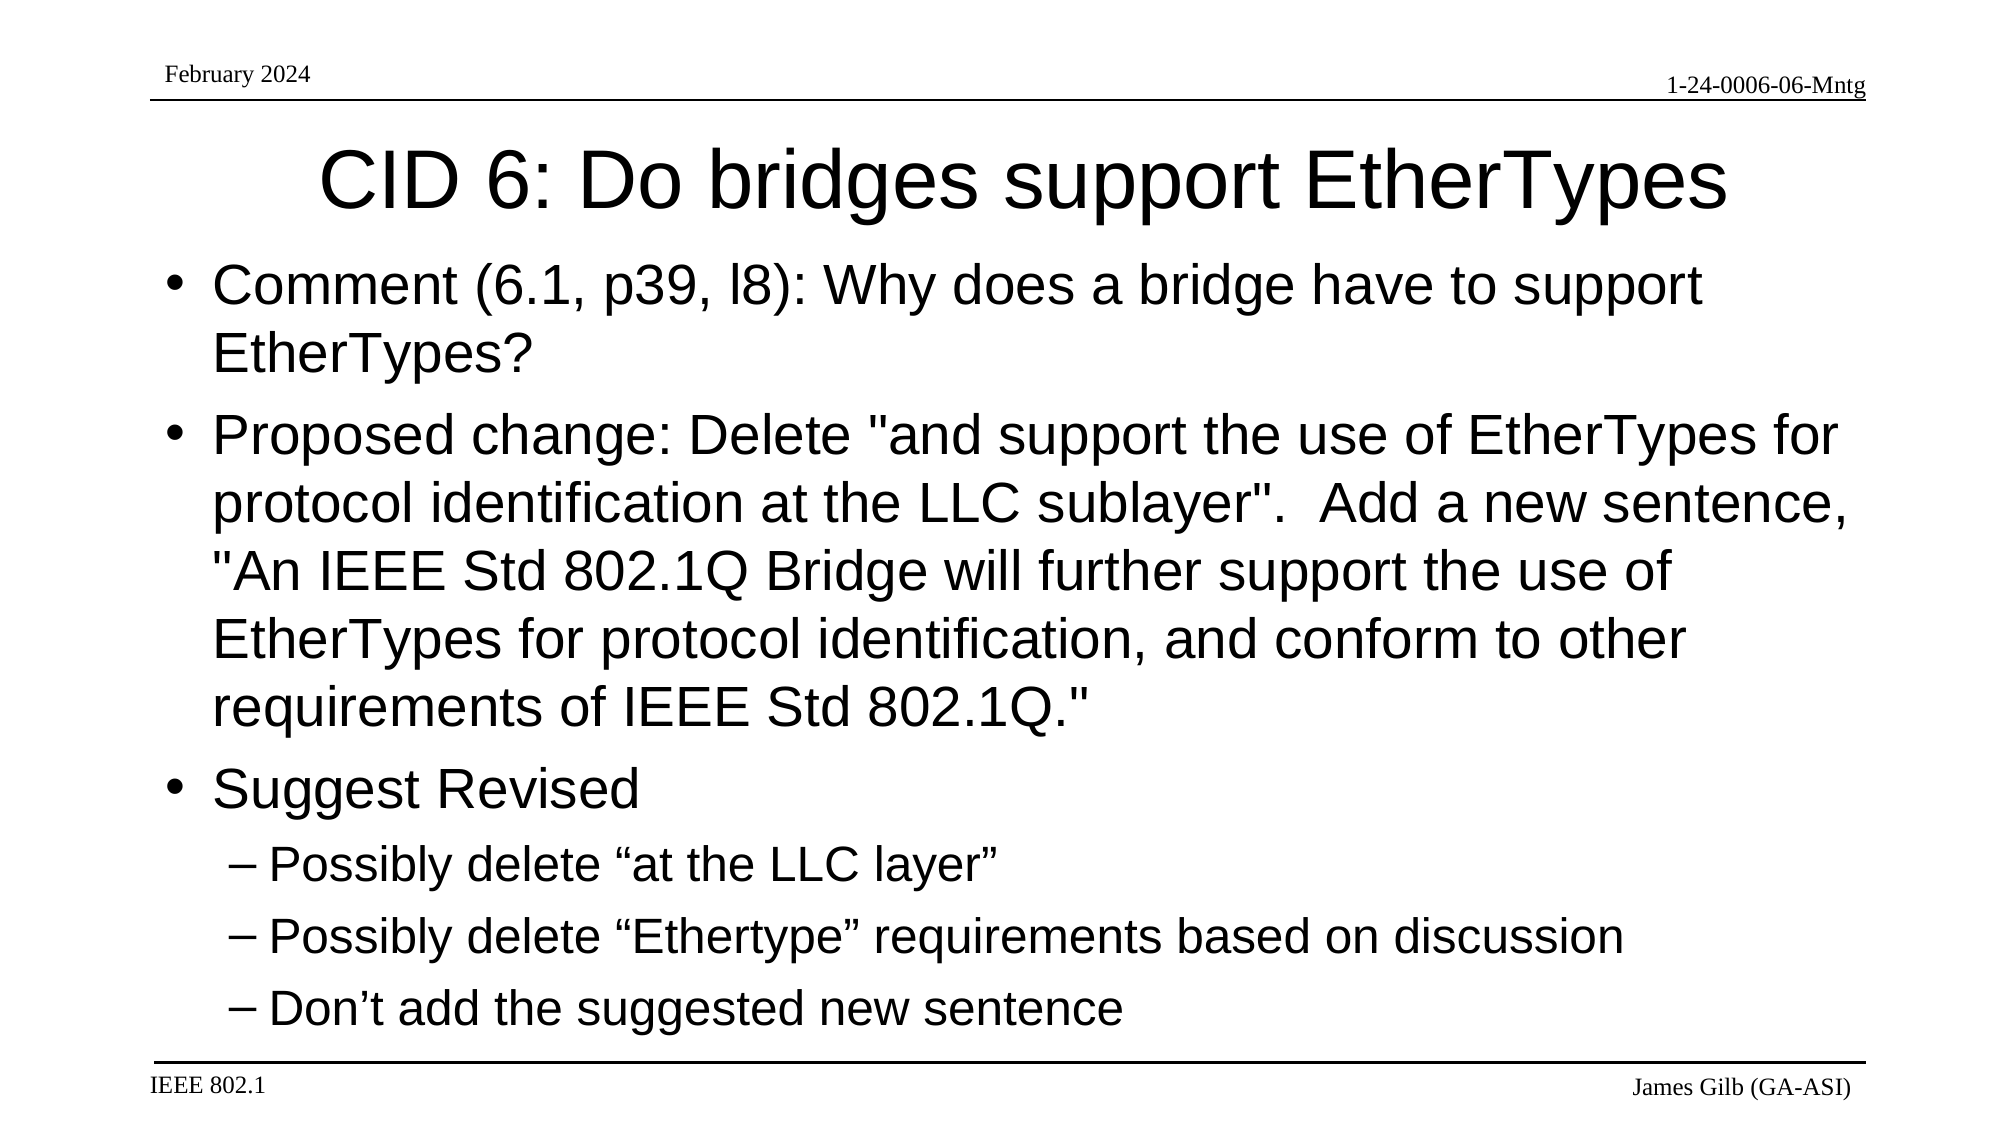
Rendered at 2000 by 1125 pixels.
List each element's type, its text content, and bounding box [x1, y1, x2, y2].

list Comment (6.1, p39, l8): Why does a bridge have to support EtherTypes? Proposed change: Delete "and support the use of EtherTypes for protocol identification at the LLC sublayer". Add a new sentence, "An IEEE Std 802.1Q Bridge will further support the use of EtherTypes for protocol identification, and conform to other requirements of IEEE Std 802.1Q." Suggest Revised Possibly delete “at the LLC layer” Possibly delete “Ethertype” requirements based on discussion Don’t add the suggested new sentence [150, 239, 1900, 1051]
title CID 6: Do bridges support EtherTypes [149, 112, 1900, 238]
